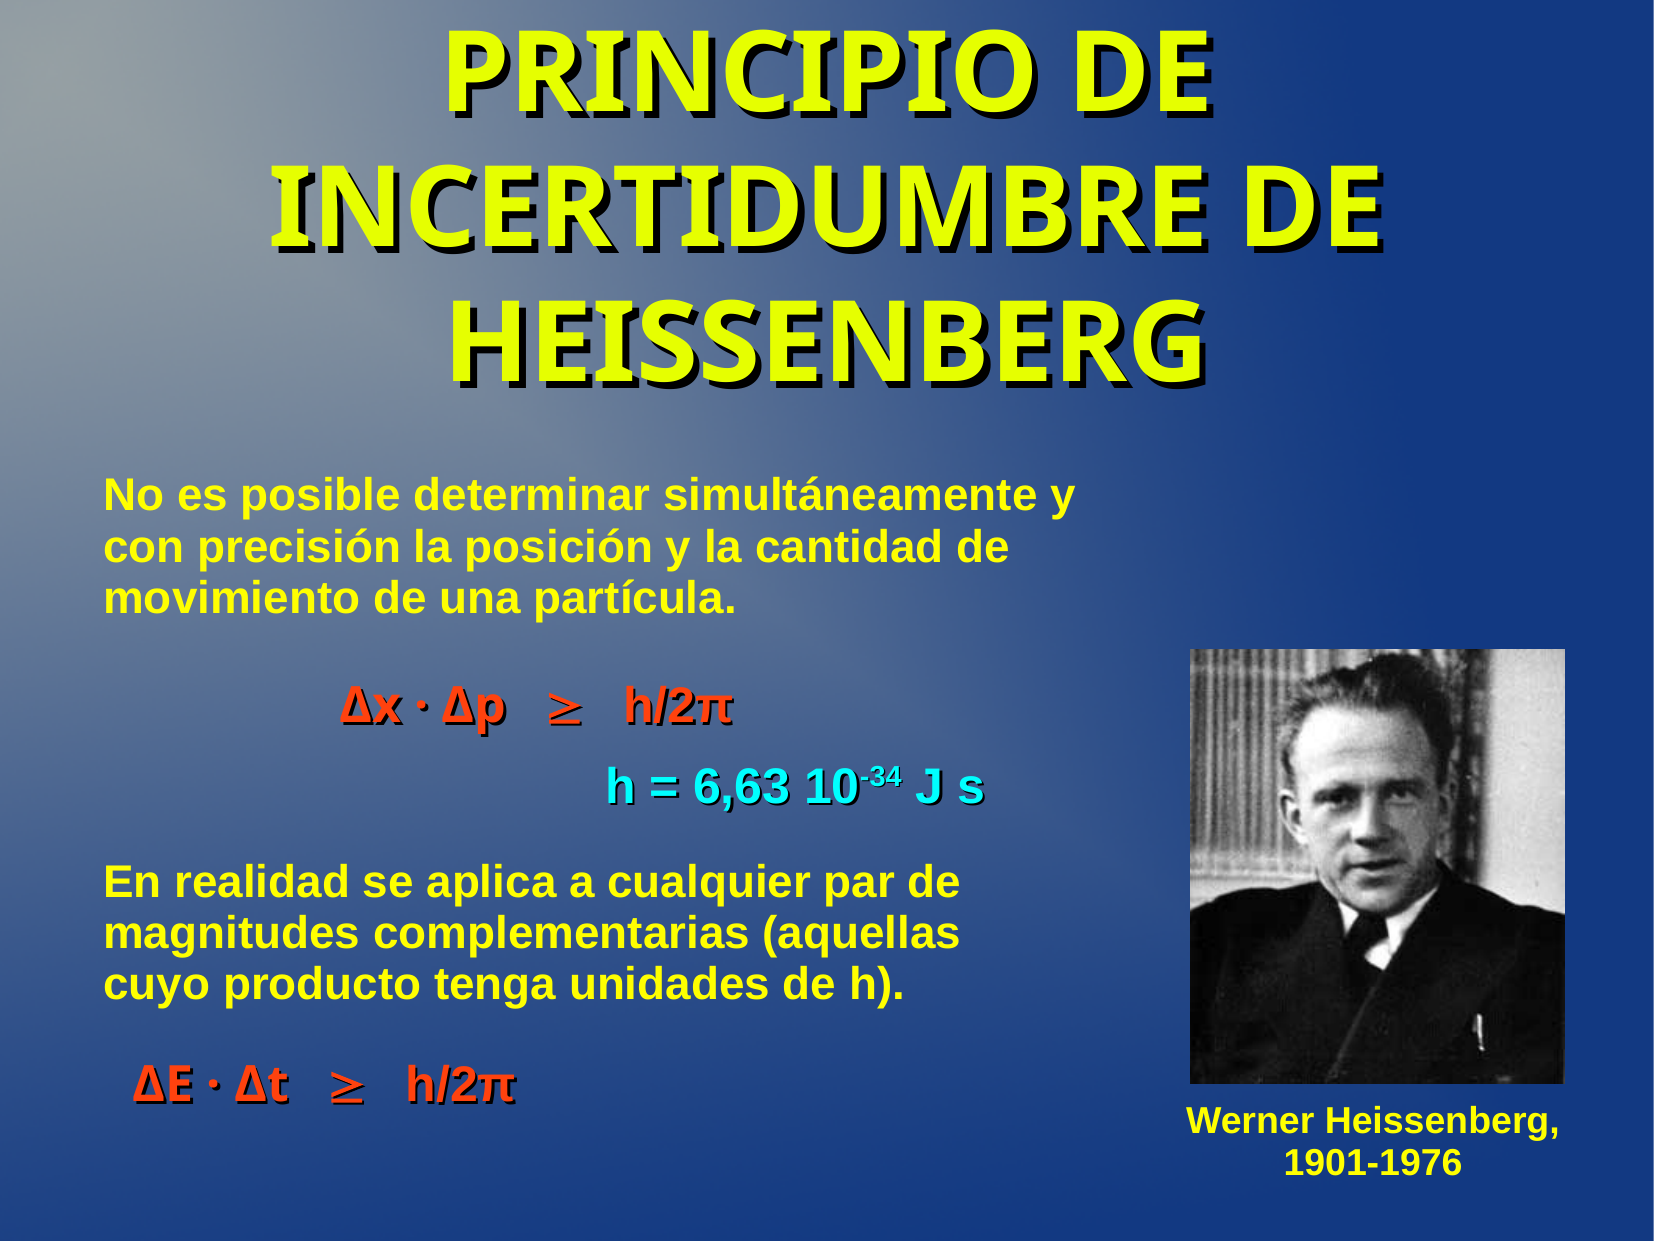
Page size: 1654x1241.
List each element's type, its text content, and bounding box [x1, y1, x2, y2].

text_box h = 6,63 10-34 J s [590, 750, 1152, 827]
text_box ΔE · Δt  h/2π [118, 1040, 621, 1123]
text_box No es posible determinar simultáneamente y con precisión la posición y la cantidad de movimiento de una partícula. [88, 461, 1093, 677]
text_box Δx · Δp  h/2π [324, 662, 827, 744]
text_box Werner Heissenberg, 1901-1976 [1151, 1092, 1595, 1194]
text_box En realidad se aplica a cualquier par de magnitudes complementarias (aquellas cuyo producto tenga unidades de h). [88, 848, 1093, 1063]
picture [0, 0, 1654, 1241]
title PRINCIPIO DE INCERTIDUMBRE DE HEISSENBERG [88, 0, 1565, 412]
